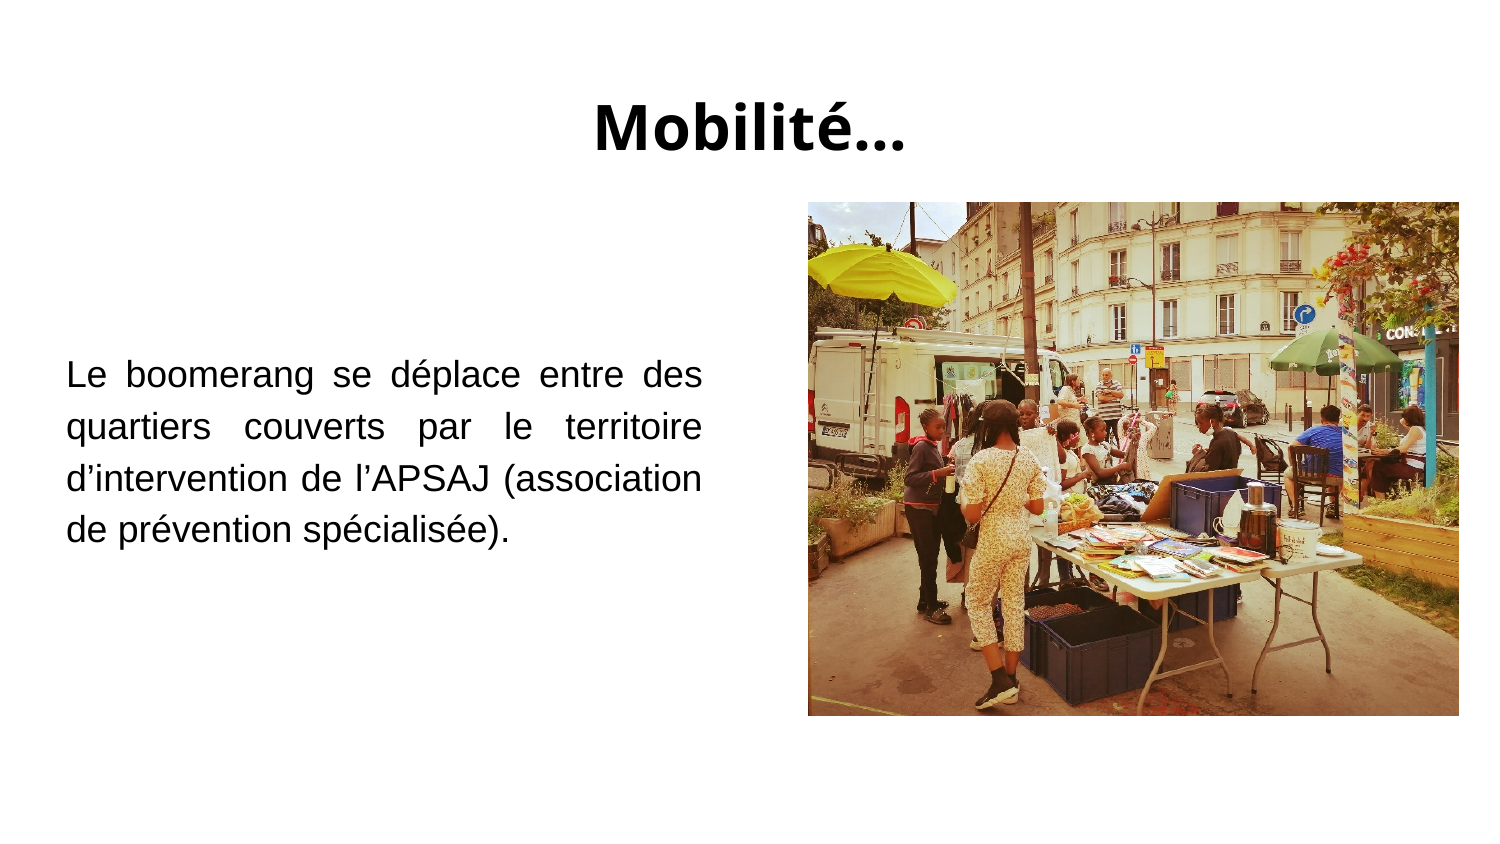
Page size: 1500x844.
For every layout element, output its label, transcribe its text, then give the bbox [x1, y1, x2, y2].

picture [808, 202, 1459, 716]
list Le boomerang se déplace entre des quartiers couverts par le territoire d’intervention de l’APSAJ (association de prévention spécialisée). [51, 258, 718, 626]
title Mobilité… [51, 72, 1449, 167]
